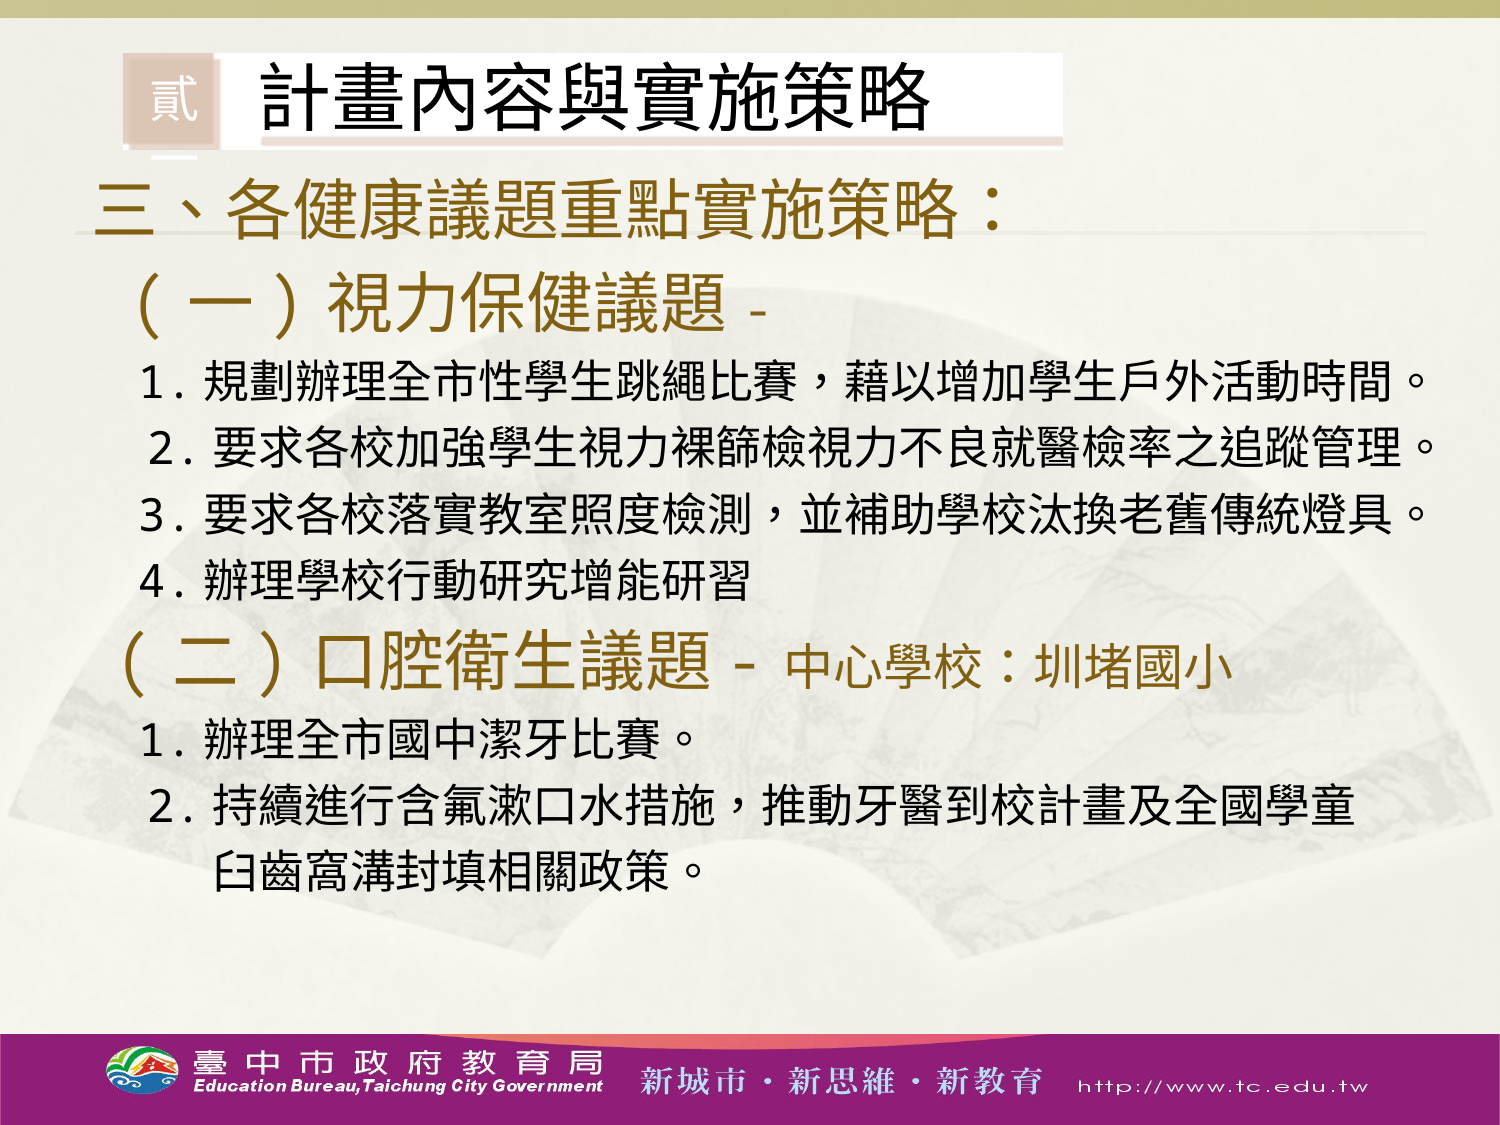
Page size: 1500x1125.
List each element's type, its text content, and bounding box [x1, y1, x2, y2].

picture [0, 18, 1500, 1125]
text_box 計畫內容與實施策略 [242, 42, 1377, 149]
list 三、各健康議題重點實施策略： (一)視力保健議題- 1.規劃辦理全市性學生跳繩比賽，藉以增加學生戶外活動時間。 2.要求各校加強學生視力裸篩檢視力不良就醫檢率之追蹤管理。 3.要求各校落實教室照度檢測，並補助學校汰換老舊傳統燈具。 4.辦理學校行動研究增能研習 (二)口腔衛生議題-中心學校：圳堵國小 1.辦理全市國中潔牙比賽。 2.持續進行含氟漱口水措施，推動牙醫到校計畫及全國學童 臼齒窩溝封填相關政策。 [76, 160, 1459, 1024]
text_box 貳一 [134, 60, 199, 196]
